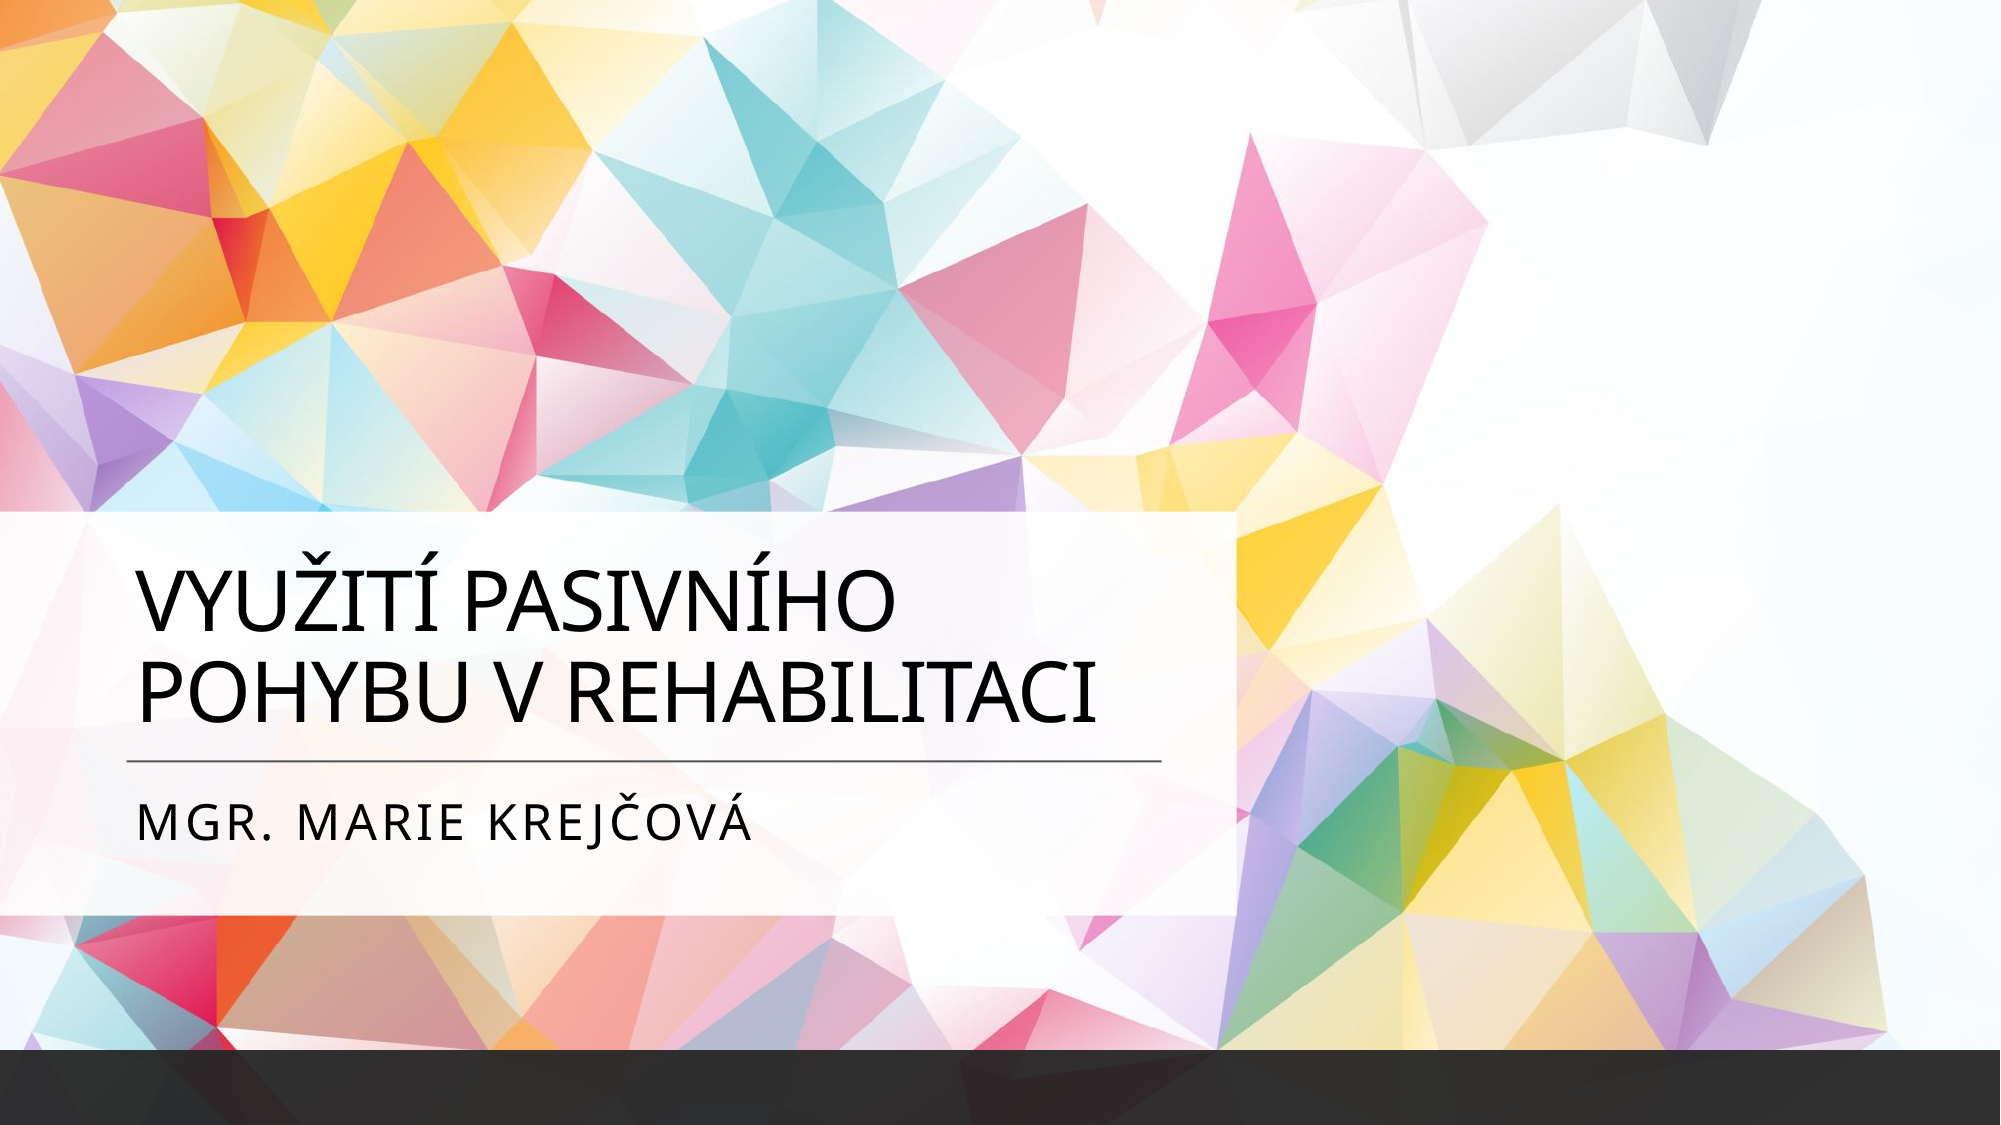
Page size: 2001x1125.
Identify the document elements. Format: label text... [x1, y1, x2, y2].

subtitle Mgr. Marie Krejčová [120, 776, 1183, 877]
title VYUŽITÍ PASIVNÍHO POHYBU V REHABILITACI [120, 546, 1183, 749]
picture [0, 0, 2000, 1050]
text_box [0, 512, 1237, 916]
text_box [0, 1050, 2000, 1125]
